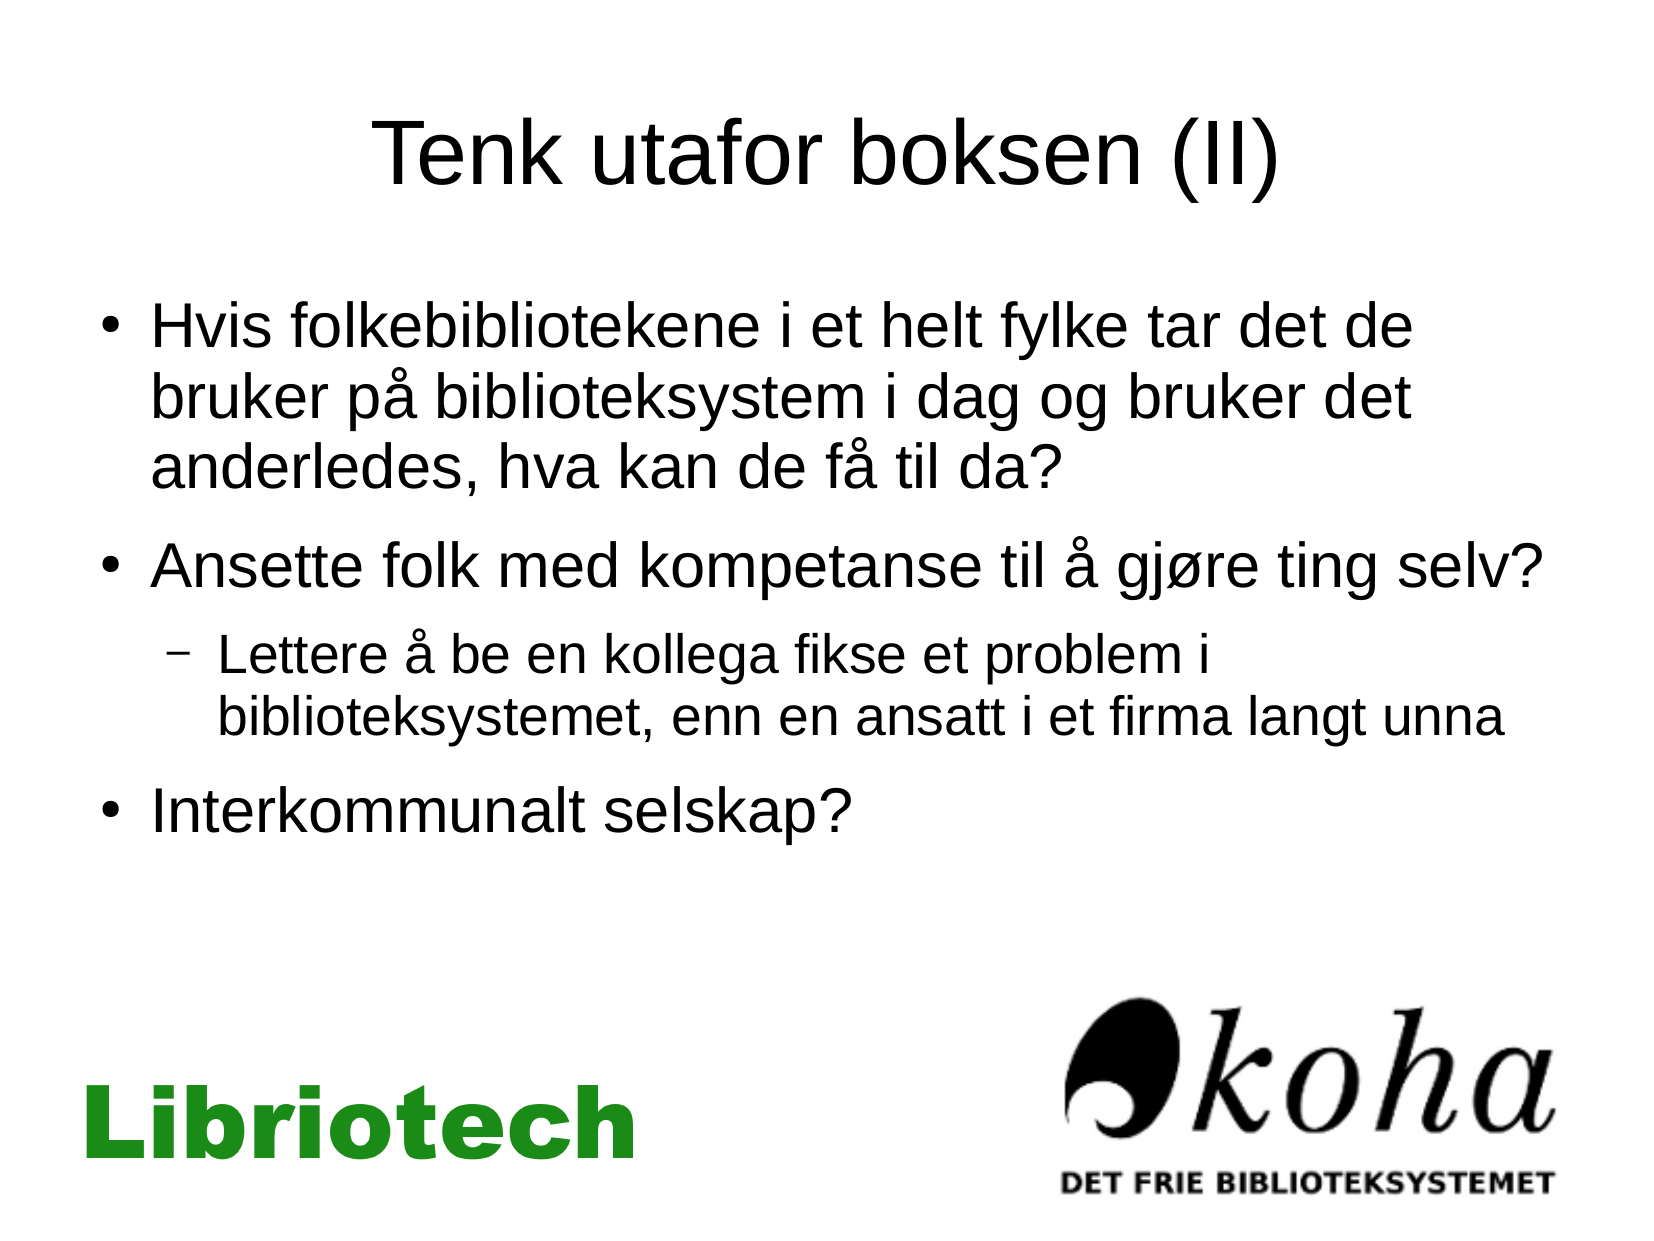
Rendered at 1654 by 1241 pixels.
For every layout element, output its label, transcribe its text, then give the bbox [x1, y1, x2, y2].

picture [1051, 988, 1568, 1205]
picture [82, 1062, 639, 1189]
title Tenk utafor boksen (II) [82, 49, 1571, 257]
list Hvis folkebibliotekene i et helt fylke tar det de bruker på biblioteksystem i dag og bruker det anderledes, hva kan de få til da? Ansette folk med kompetanse til å gjøre ting selv? Lettere å be en kollega fikse et problem i biblioteksystemet, enn en ansatt i et firma langt unna Interkommunalt selskap? [82, 290, 1571, 957]
